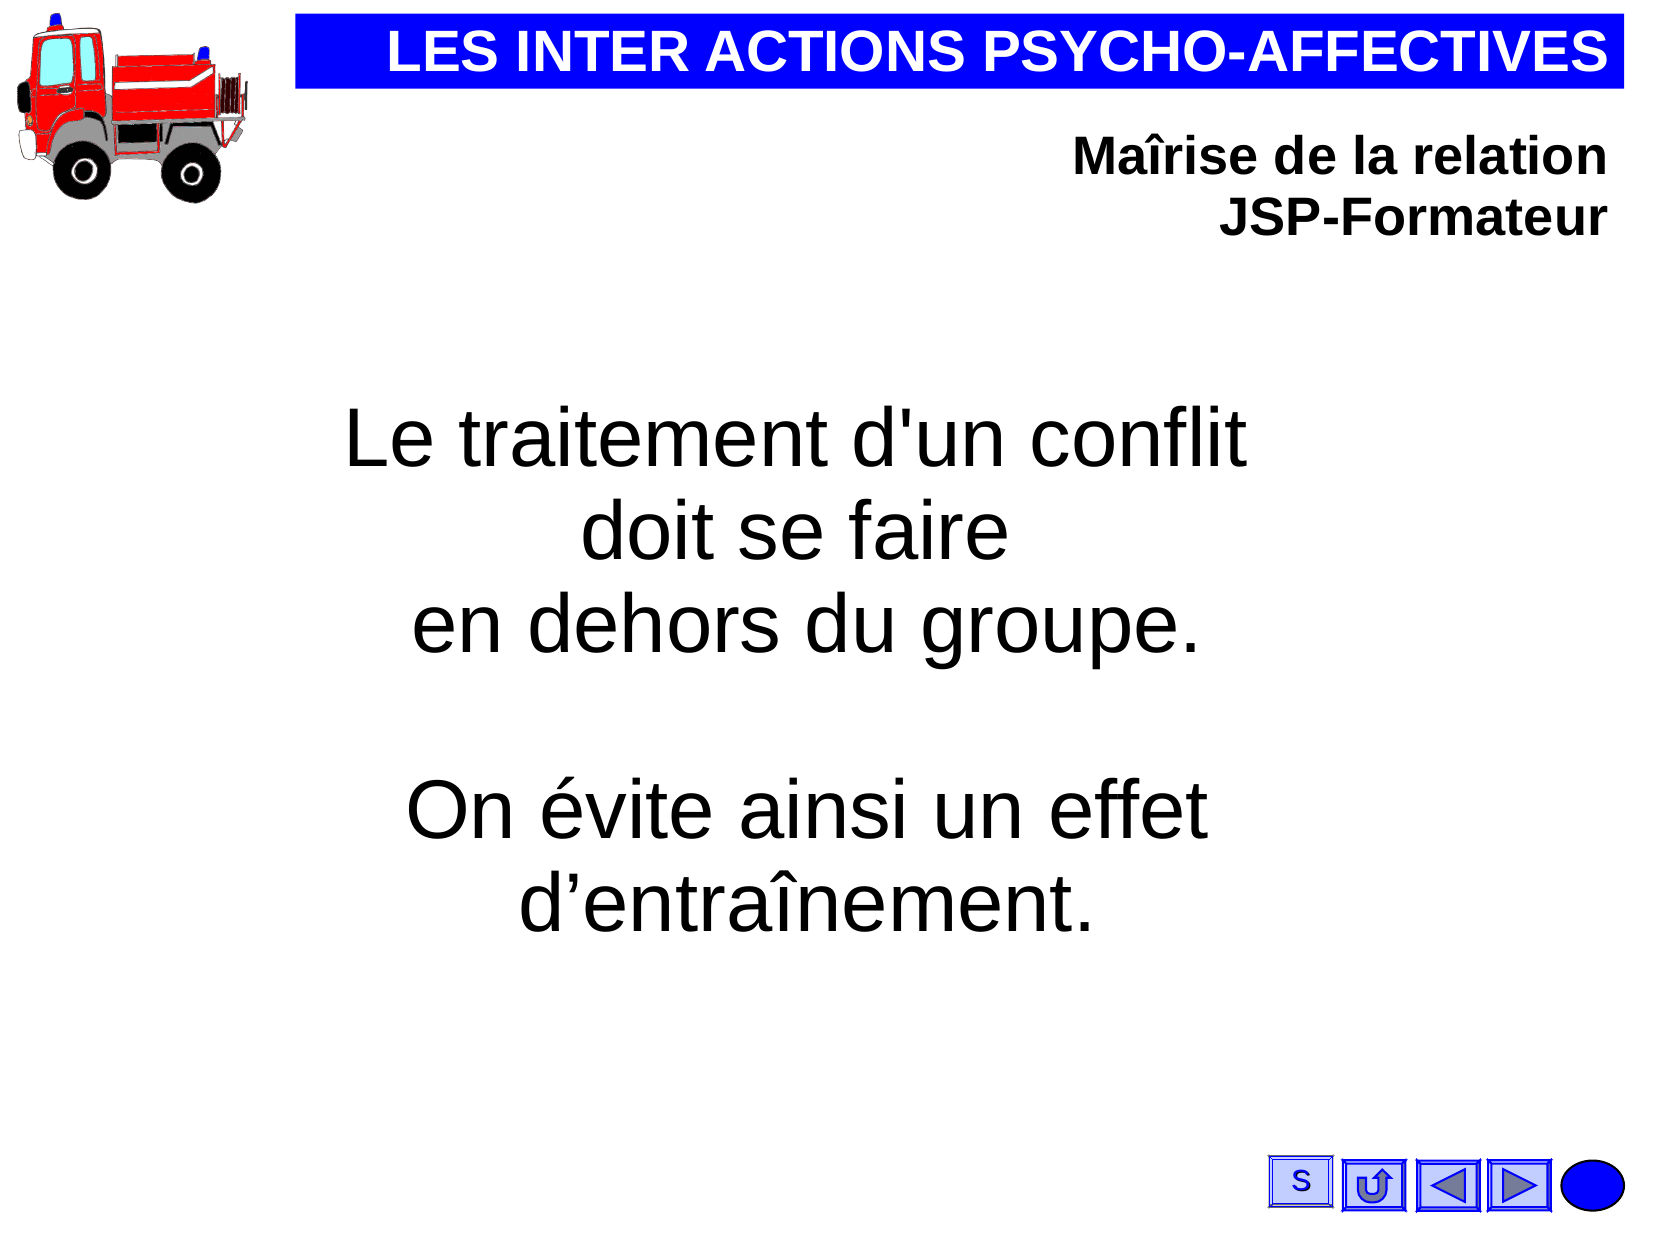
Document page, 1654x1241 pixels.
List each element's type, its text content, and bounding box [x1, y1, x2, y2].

picture [8, 8, 257, 216]
text_box [1561, 1160, 1625, 1211]
text_box LES INTER ACTIONS PSYCHO-AFFECTIVES [295, 13, 1625, 89]
text_box Maîrise de la relation JSP-Formateur [1056, 118, 1624, 311]
text_box Le traitement d'un conflit doit se faire en dehors du groupe. On évite ainsi un effet d’entraînement. [198, 383, 1417, 1046]
